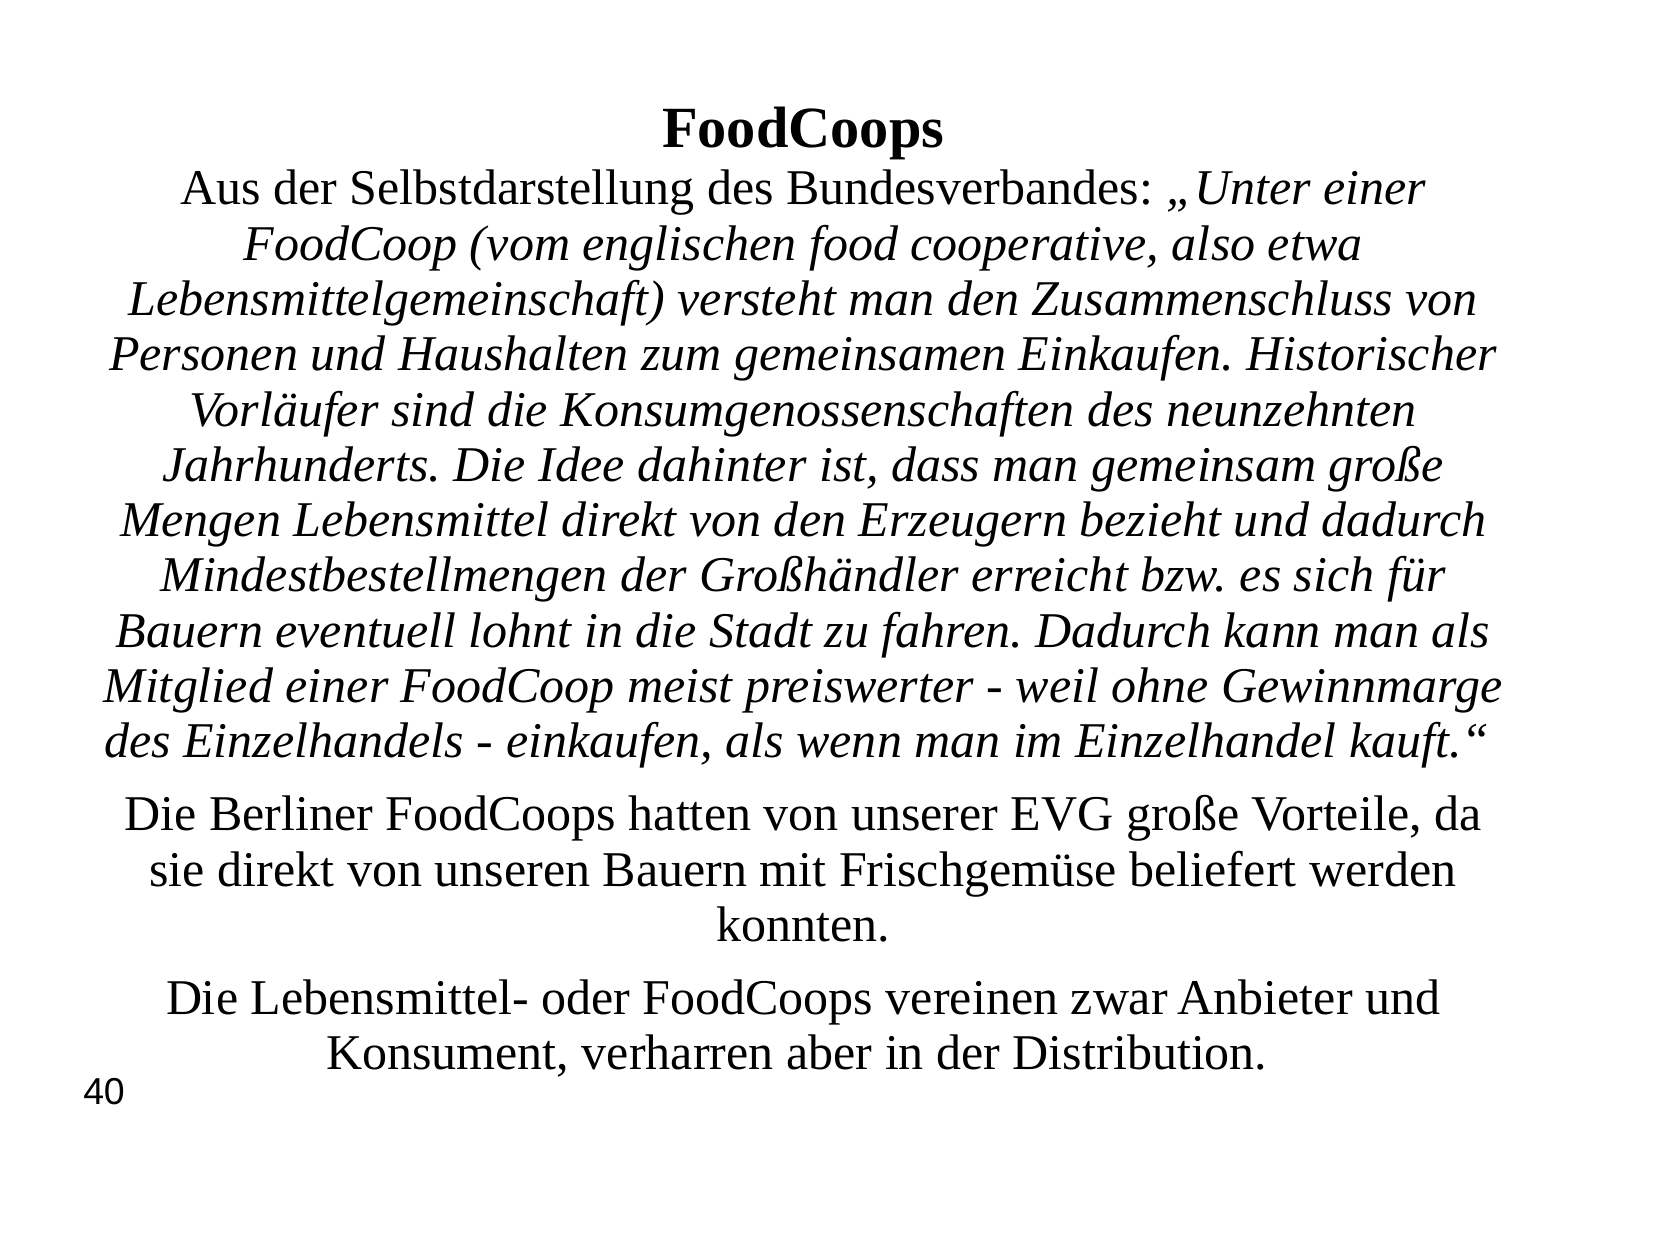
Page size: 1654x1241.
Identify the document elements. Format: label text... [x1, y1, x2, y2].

text_box <Nummer> [68, 1062, 286, 1133]
text_box FoodCoops Aus der Selbstdarstellung des Bundesverbandes: „Unter einer FoodCoop (vom englischen food cooperative, also etwa Lebensmittelgemeinschaft) versteht man den Zusammenschluss von Personen und Haushalten zum gemeinsamen Einkaufen. Historischer Vorläufer sind die Konsumgenossenschaften des neunzehnten Jahrhunderts. Die Idee dahinter ist, dass man gemeinsam große Mengen Lebensmittel direkt von den Erzeugern bezieht und dadurch Mindestbestellmengen der Großhändler erreicht bzw. es sich für Bauern eventuell lohnt in die Stadt zu fahren. Dadurch kann man als Mitglied einer FoodCoop meist preiswerter - weil ohne Gewinnmarge des Einzelhandels - einkaufen, als wenn man im Einzelhandel kauft.“ Die Berliner FoodCoops hatten von unserer EVG große Vorteile, da sie direkt von unseren Bauern mit Frischgemüse beliefert werden konnten. Die Lebensmittel- oder FoodCoops vereinen zwar Anbieter und Konsument, verharren aber in der Distribution. [88, 88, 1536, 1088]
